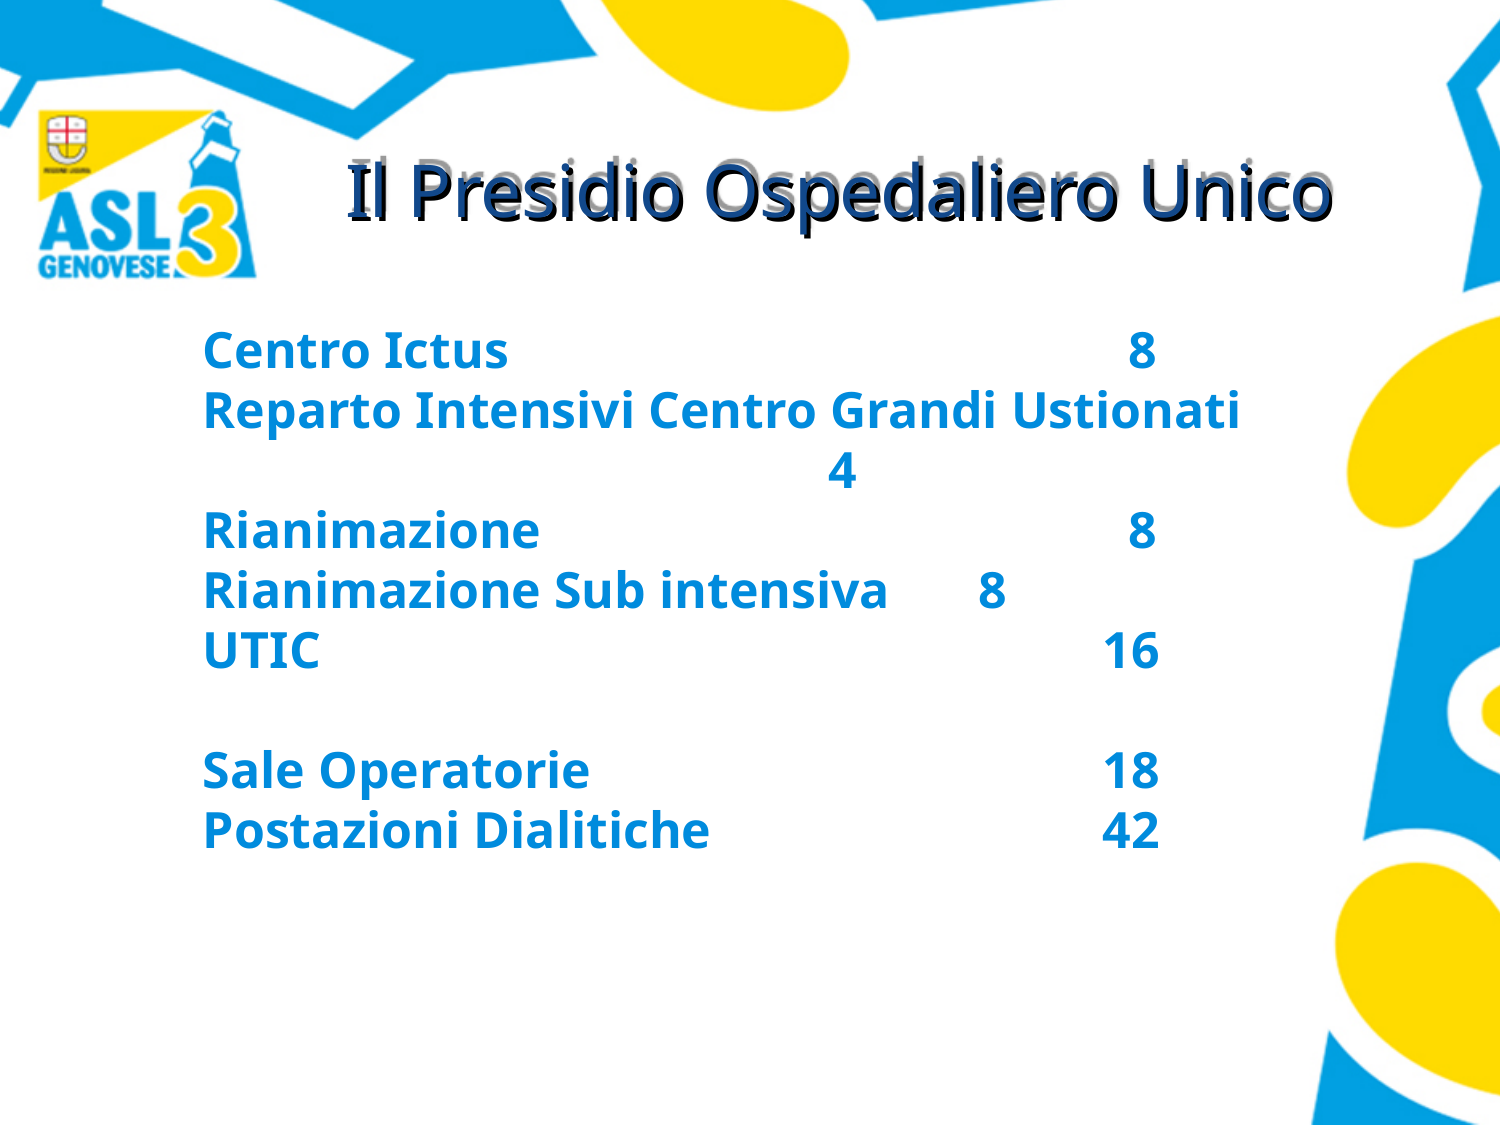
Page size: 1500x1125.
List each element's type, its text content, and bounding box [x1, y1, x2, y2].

text_box Centro Ictus 8 Reparto Intensivi Centro Grandi Ustionati 4 Rianimazione 8 Rianimazione Sub intensiva 8 UTIC 16 Sale Operatorie 18 Postazioni Dialitiche 42 [181, 250, 1328, 788]
text_box Il Presidio Ospedaliero Unico [242, 146, 1438, 323]
